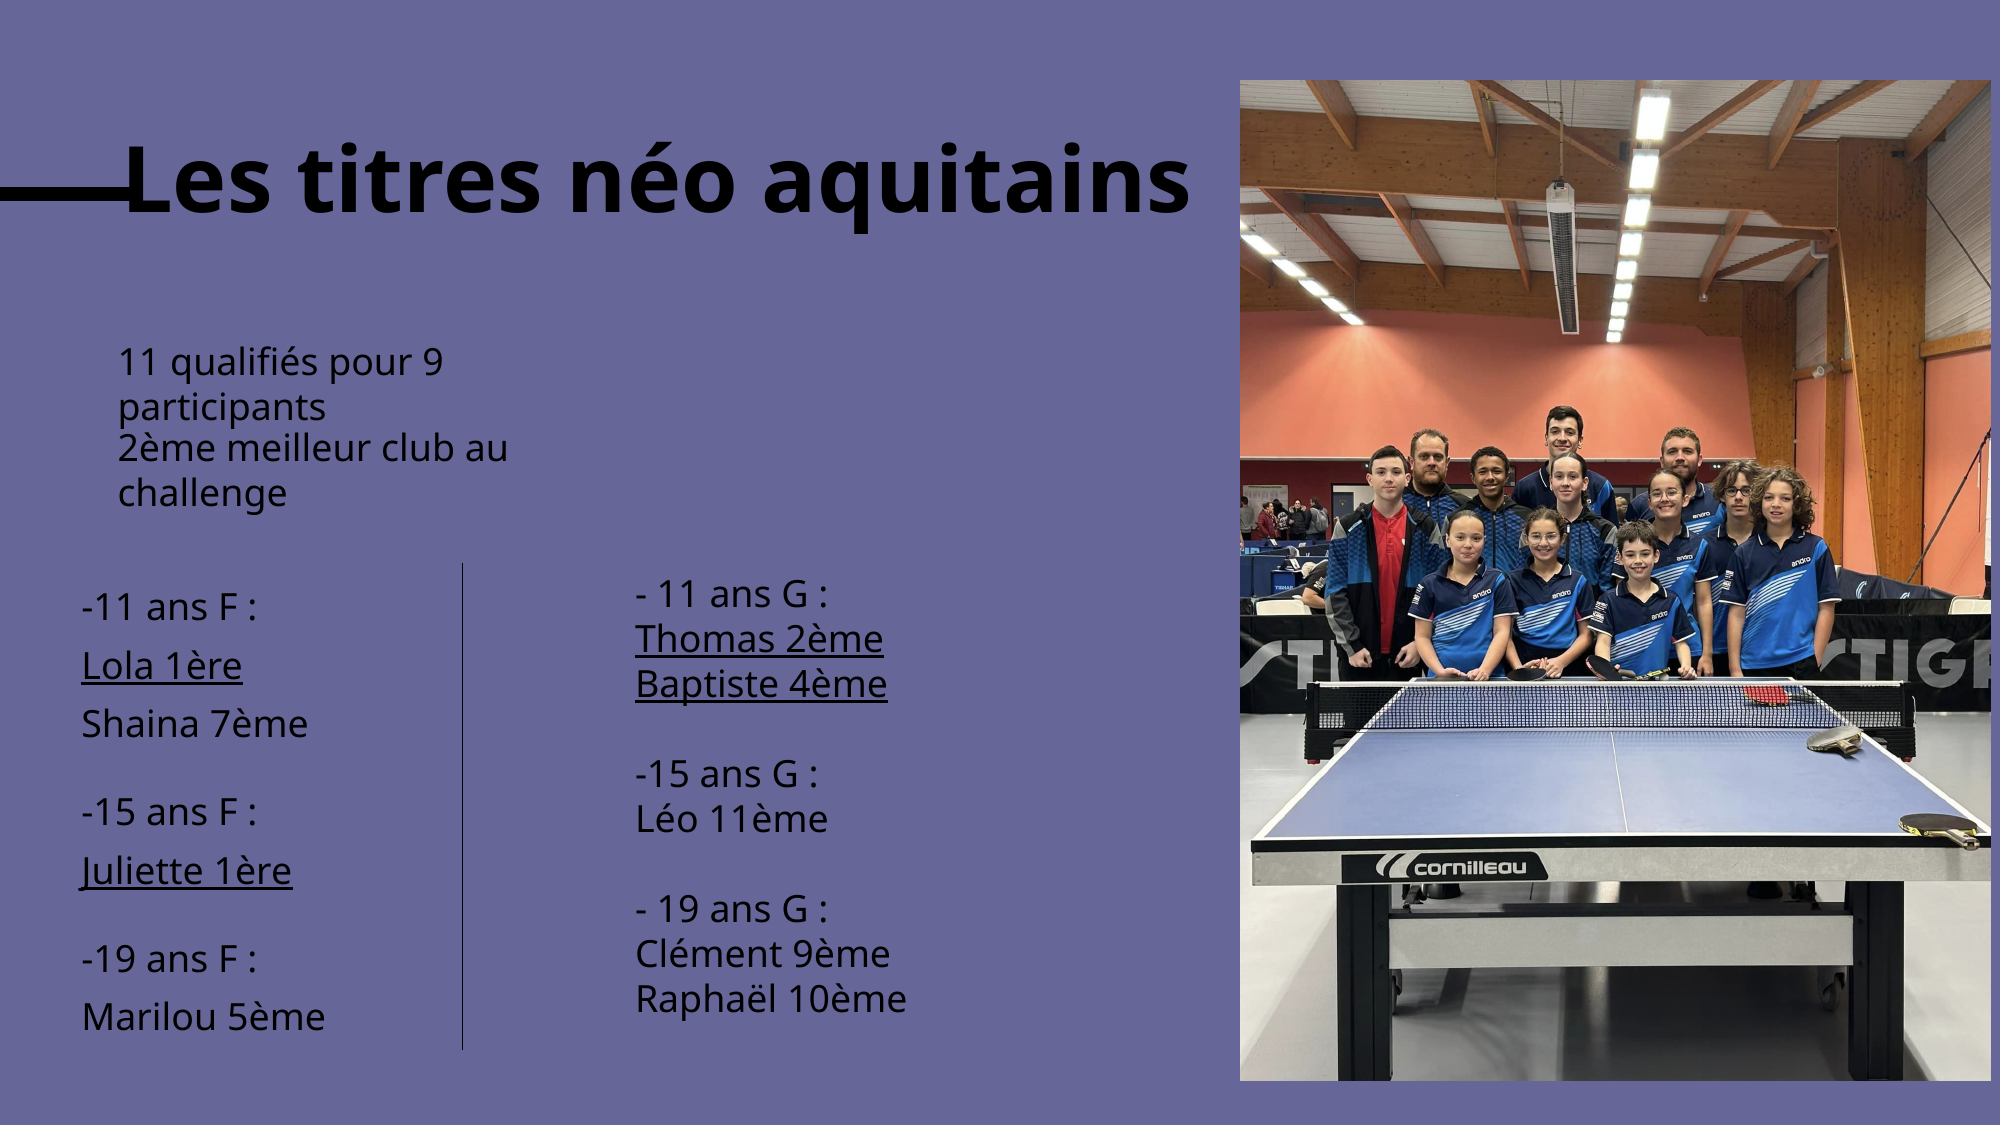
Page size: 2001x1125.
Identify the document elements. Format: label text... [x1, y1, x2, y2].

picture [1240, 80, 1991, 1081]
text_box 2ème meilleur club au challenge [102, 416, 692, 521]
text_box 11 qualifiés pour 9 participants [102, 330, 667, 416]
list -11 ans F : Lola 1ère Shaina 7ème -15 ans F : Juliette 1ère -19 ans F : Marilou 5ème [66, 562, 416, 1081]
text_box - 11 ans G : Thomas 2ème Baptiste 4ème -15 ans G : Léo 11ème - 19 ans G : Clément 9ème Raphaël 10ème [620, 562, 1040, 1028]
title Les titres néo aquitains [106, 130, 1240, 343]
